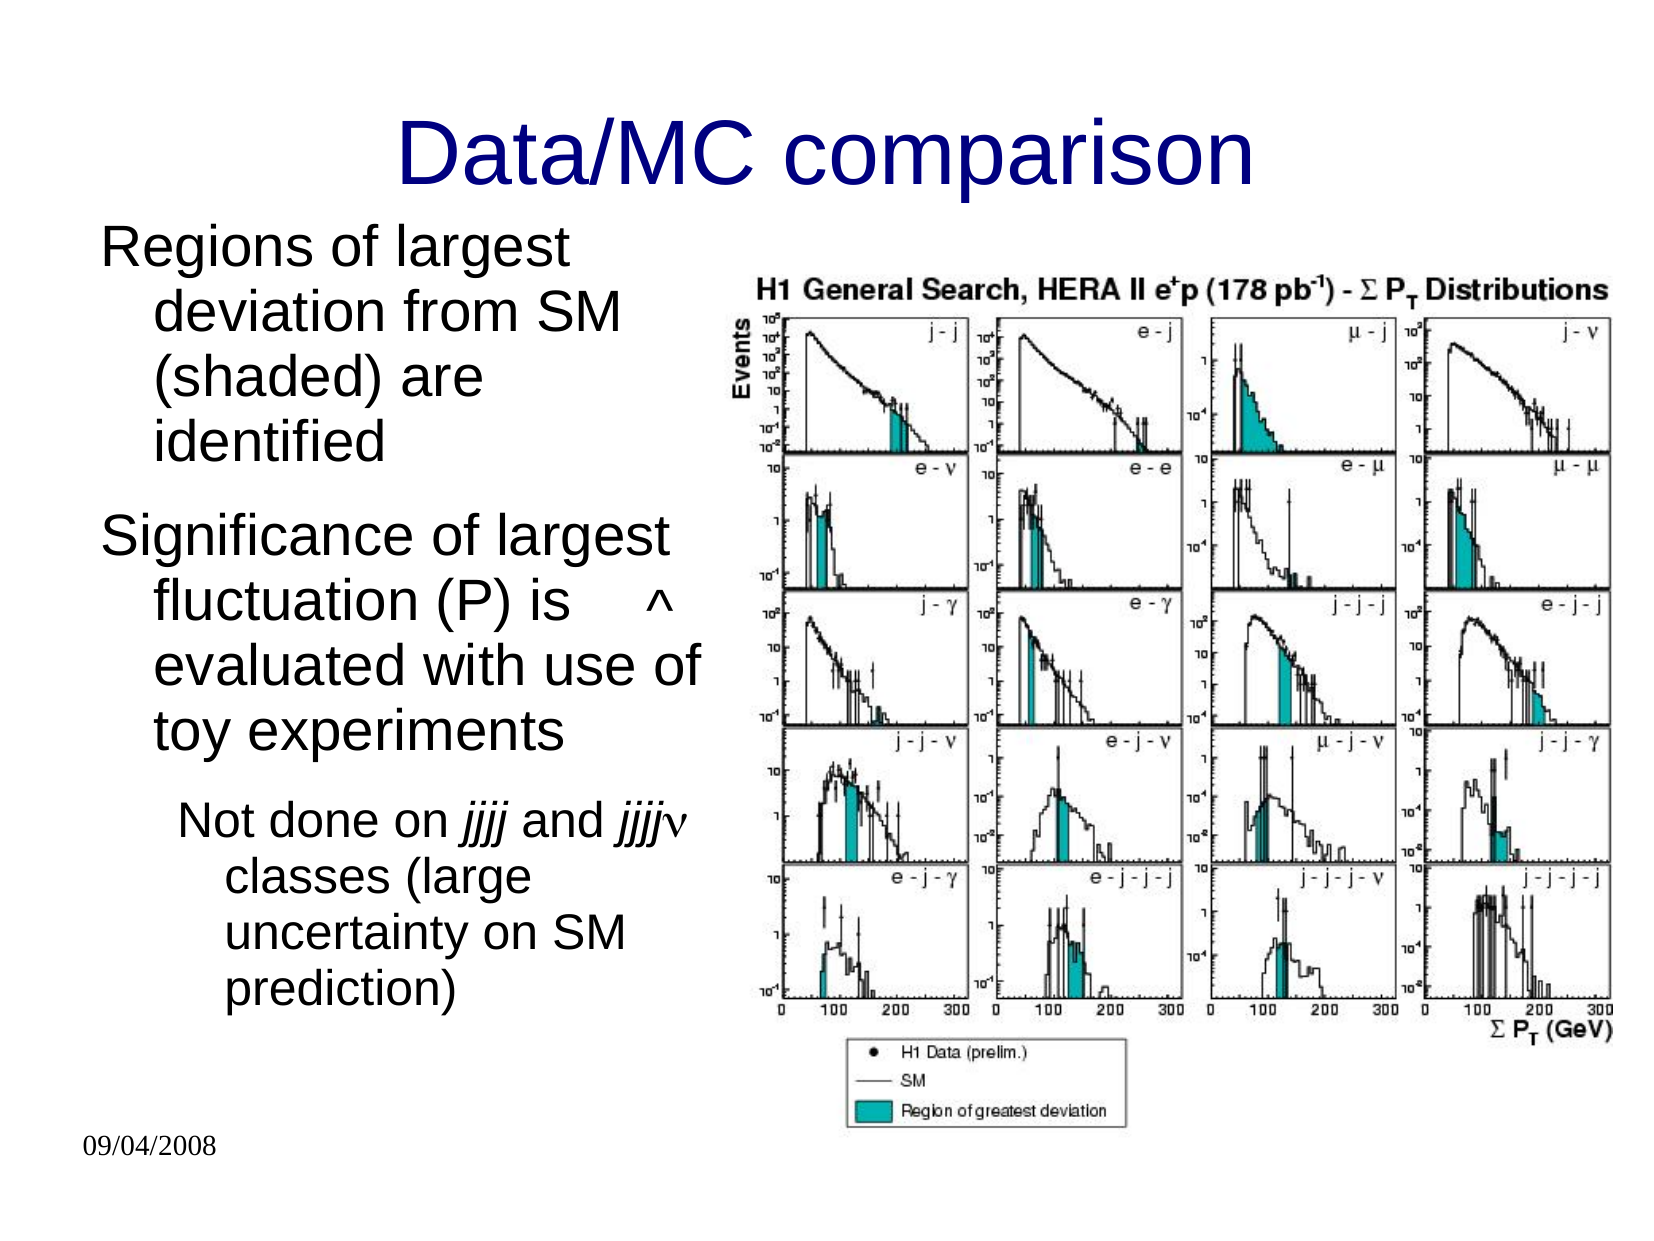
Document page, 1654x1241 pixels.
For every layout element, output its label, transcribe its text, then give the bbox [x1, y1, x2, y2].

text_box ^ [631, 570, 689, 658]
picture [712, 262, 1613, 1182]
list Regions of largest deviation from SM (shaded) are identified Significance of largest fluctuation (P) is evaluated with use of toy experiments Not done on jjjj and jjjjn classes (large uncertainty on SM prediction) [82, 213, 713, 1094]
title Data/MC comparison [82, 49, 1571, 257]
